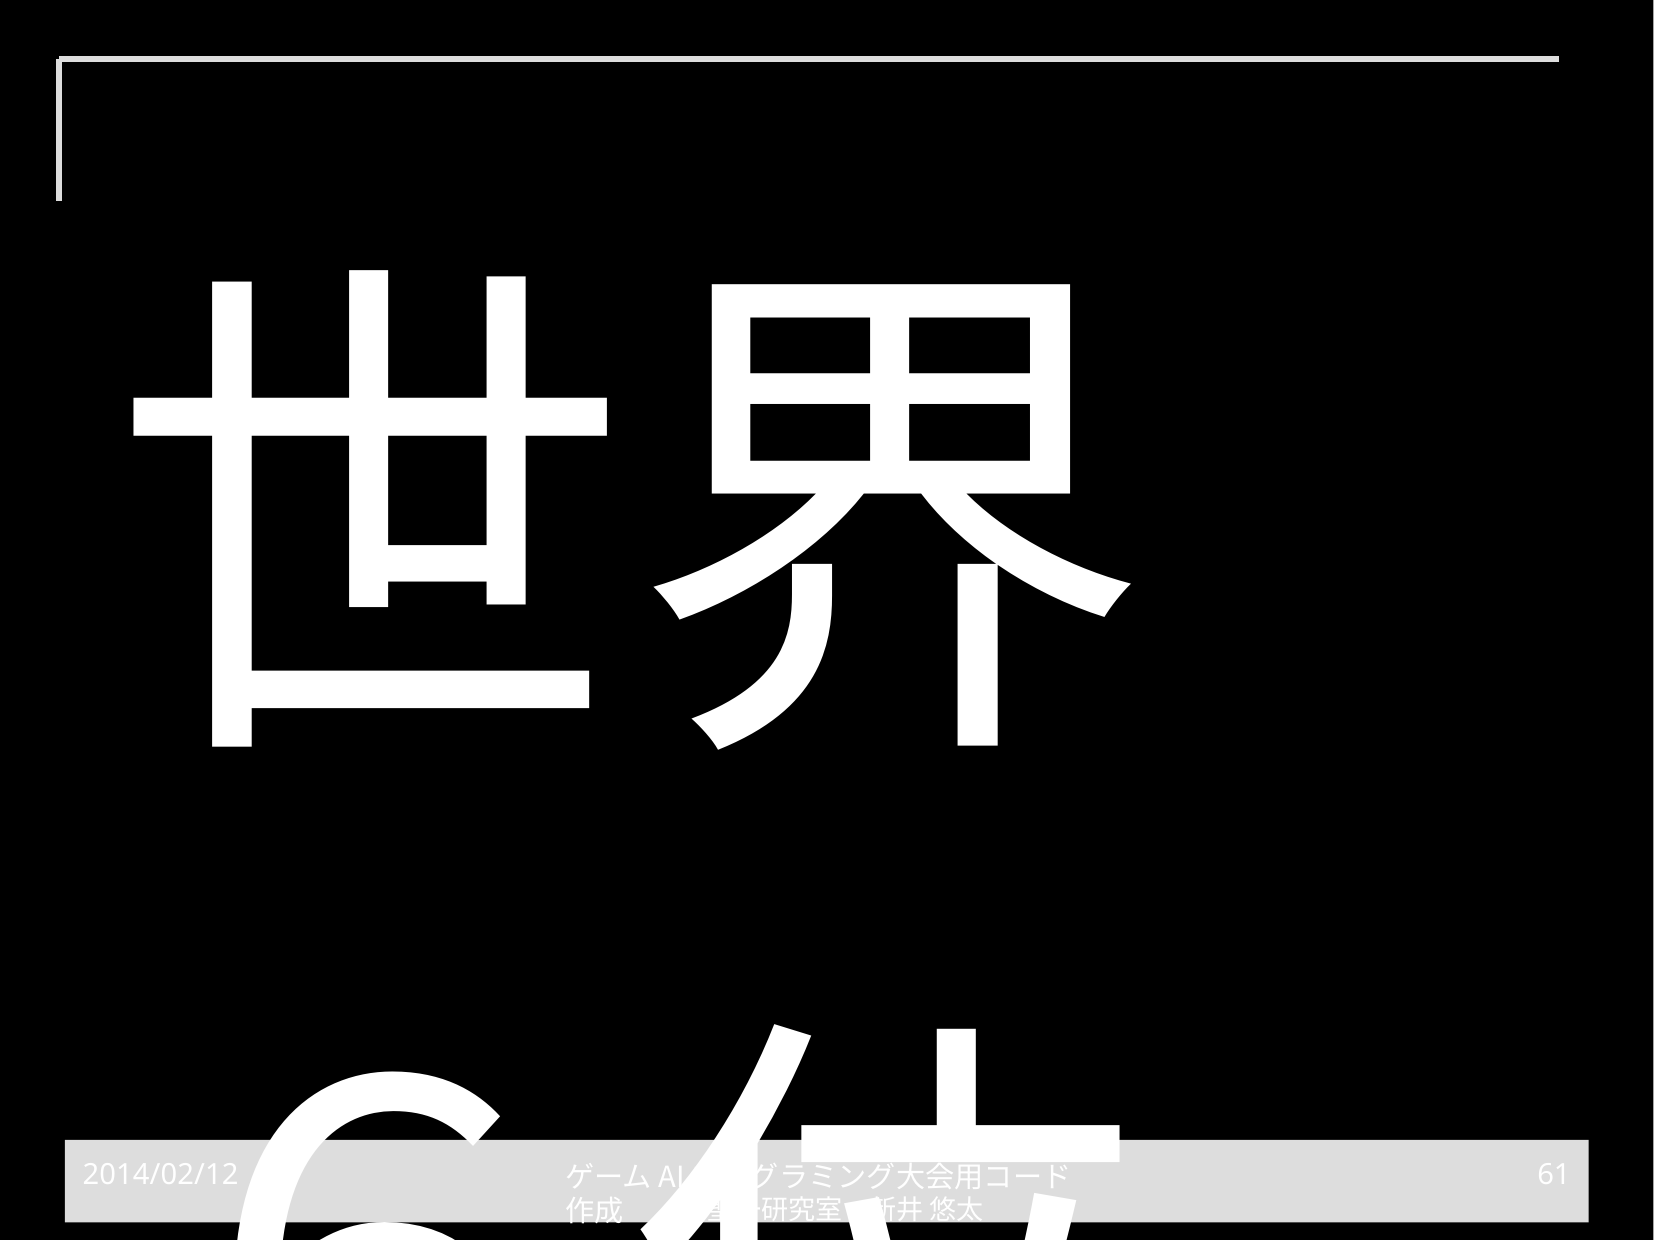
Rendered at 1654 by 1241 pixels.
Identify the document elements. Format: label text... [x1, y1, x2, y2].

text_box 世界 ６位に [94, 94, 1565, 1151]
